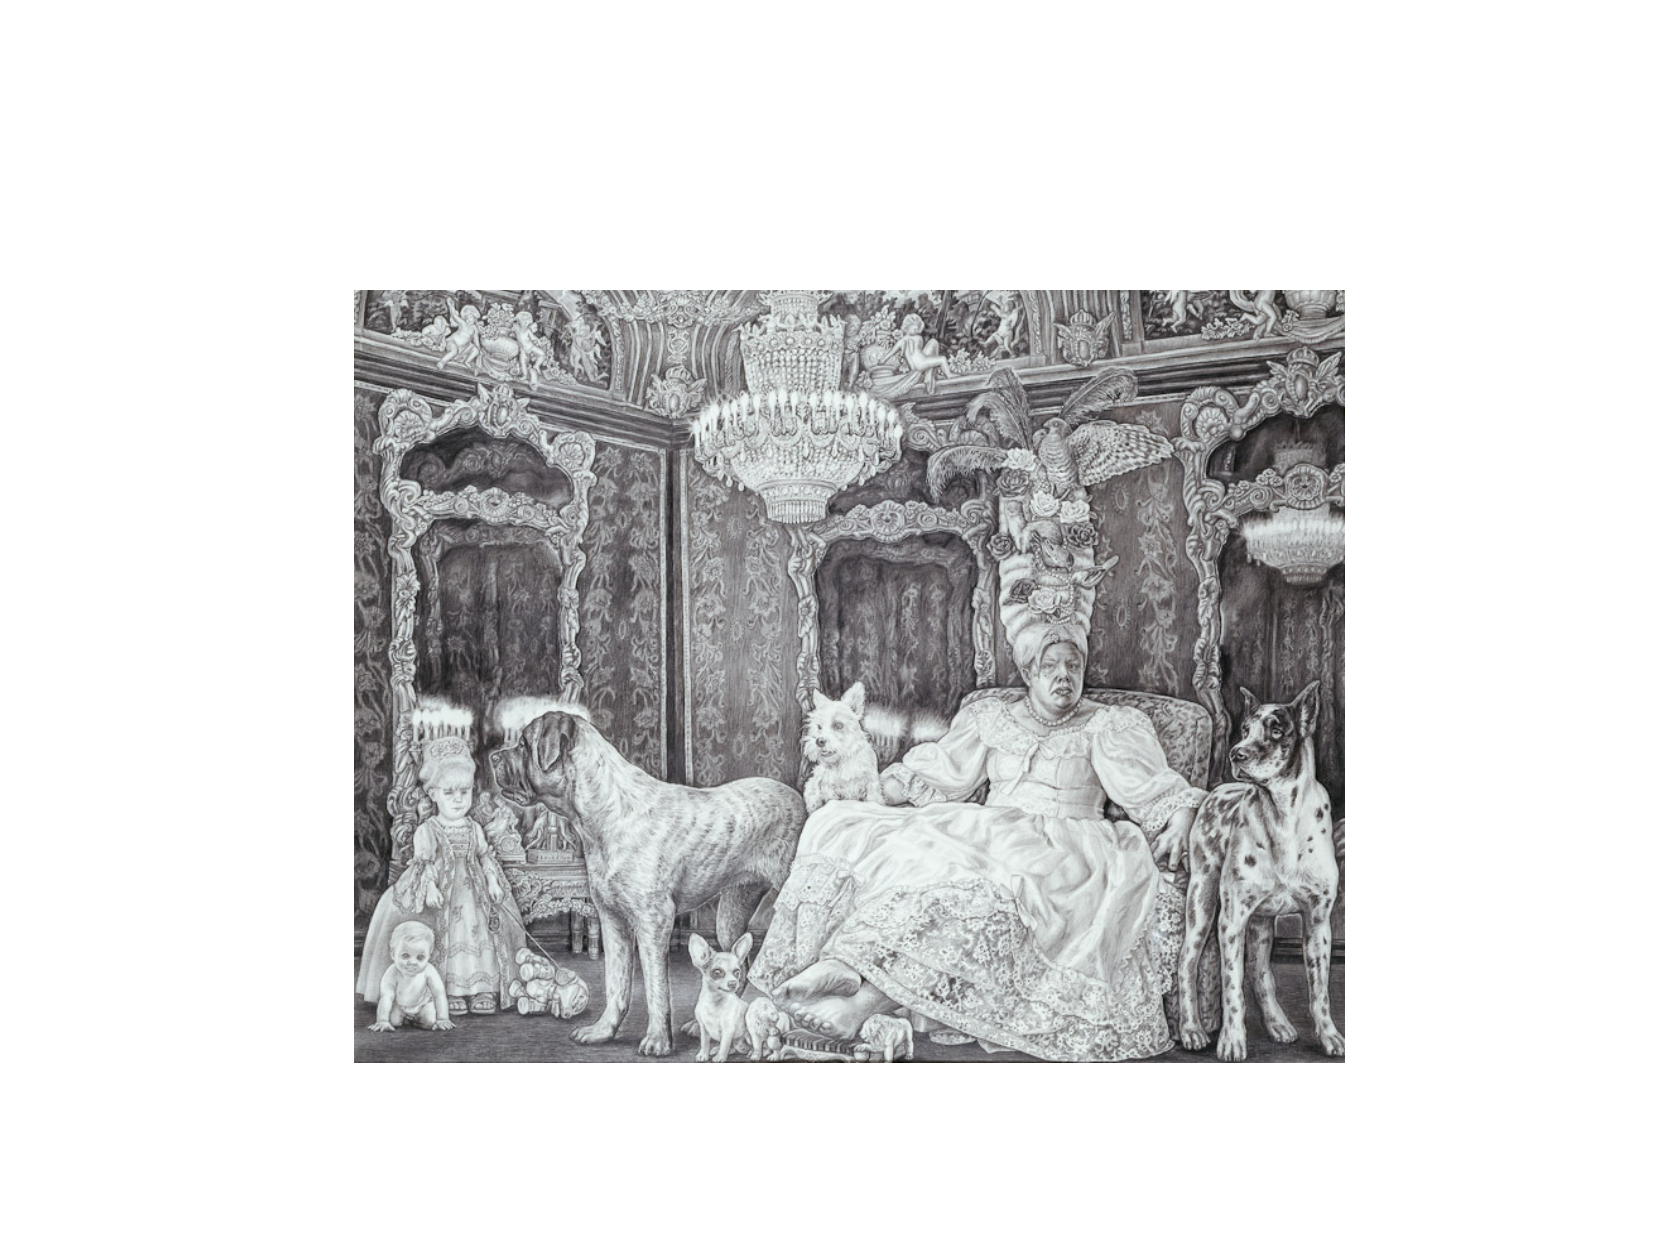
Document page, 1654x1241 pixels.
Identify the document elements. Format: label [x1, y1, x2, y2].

picture [354, 290, 1345, 1063]
